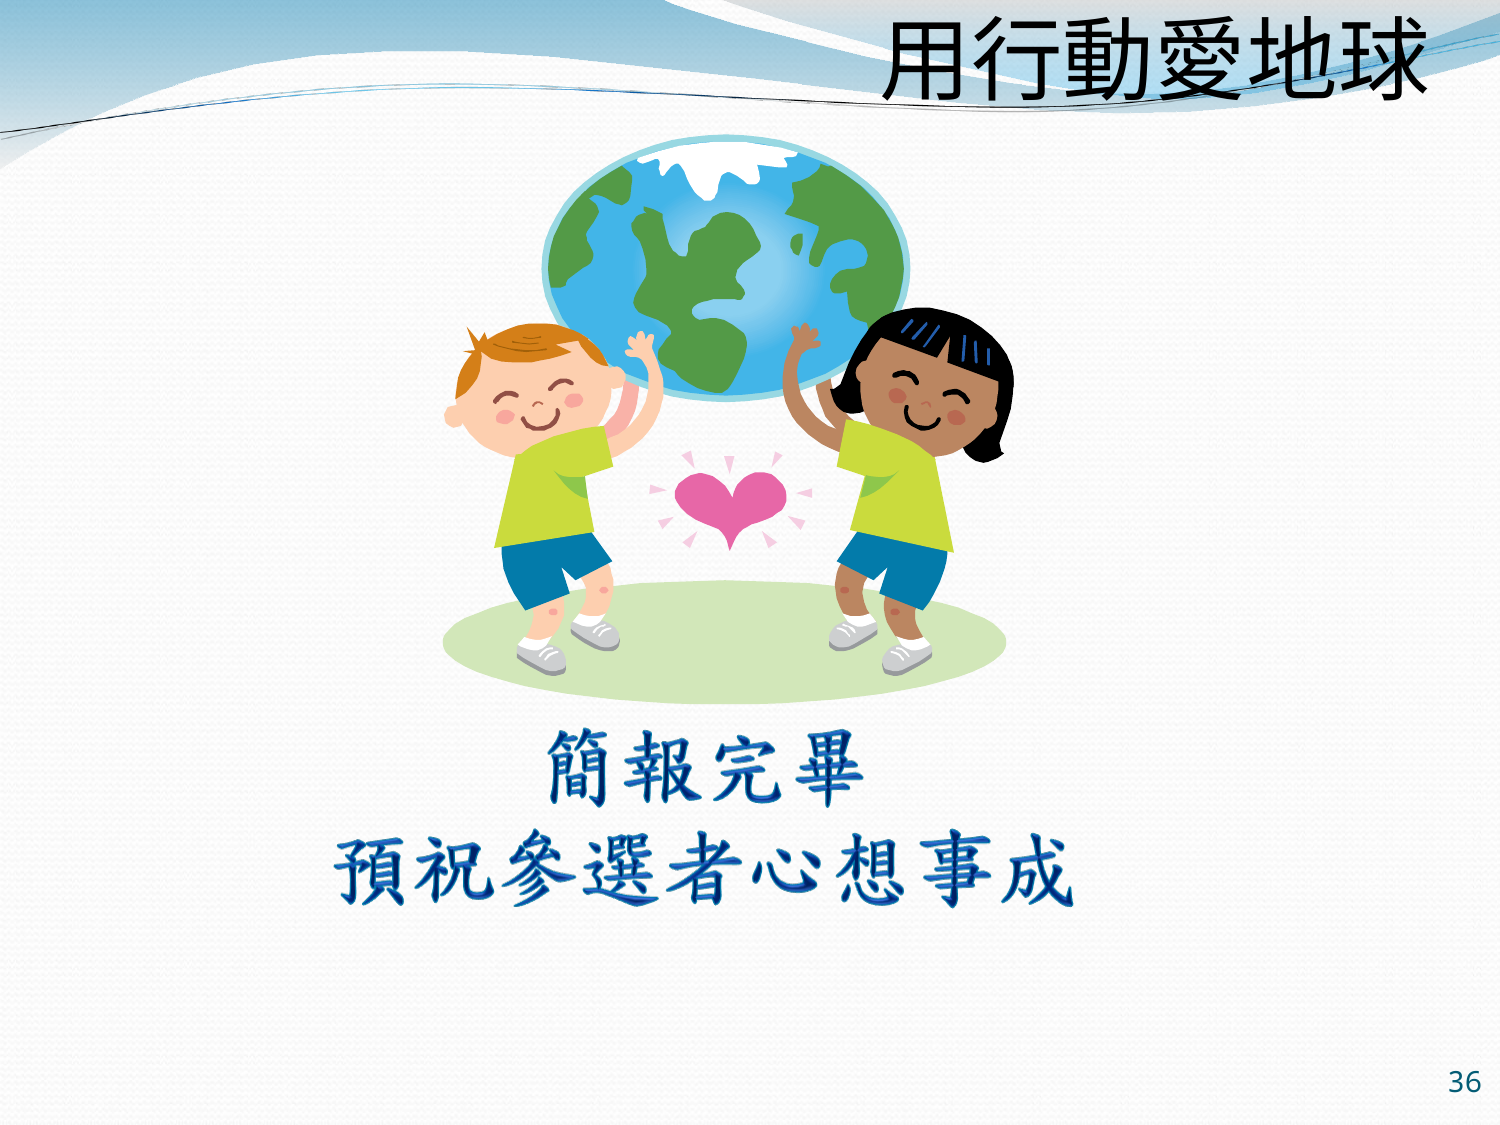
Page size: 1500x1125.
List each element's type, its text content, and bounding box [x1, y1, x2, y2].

text_box <編號> [1357, 1042, 1483, 1103]
picture [0, 0, 1500, 1125]
title 用行動愛地球 [809, 0, 1500, 113]
